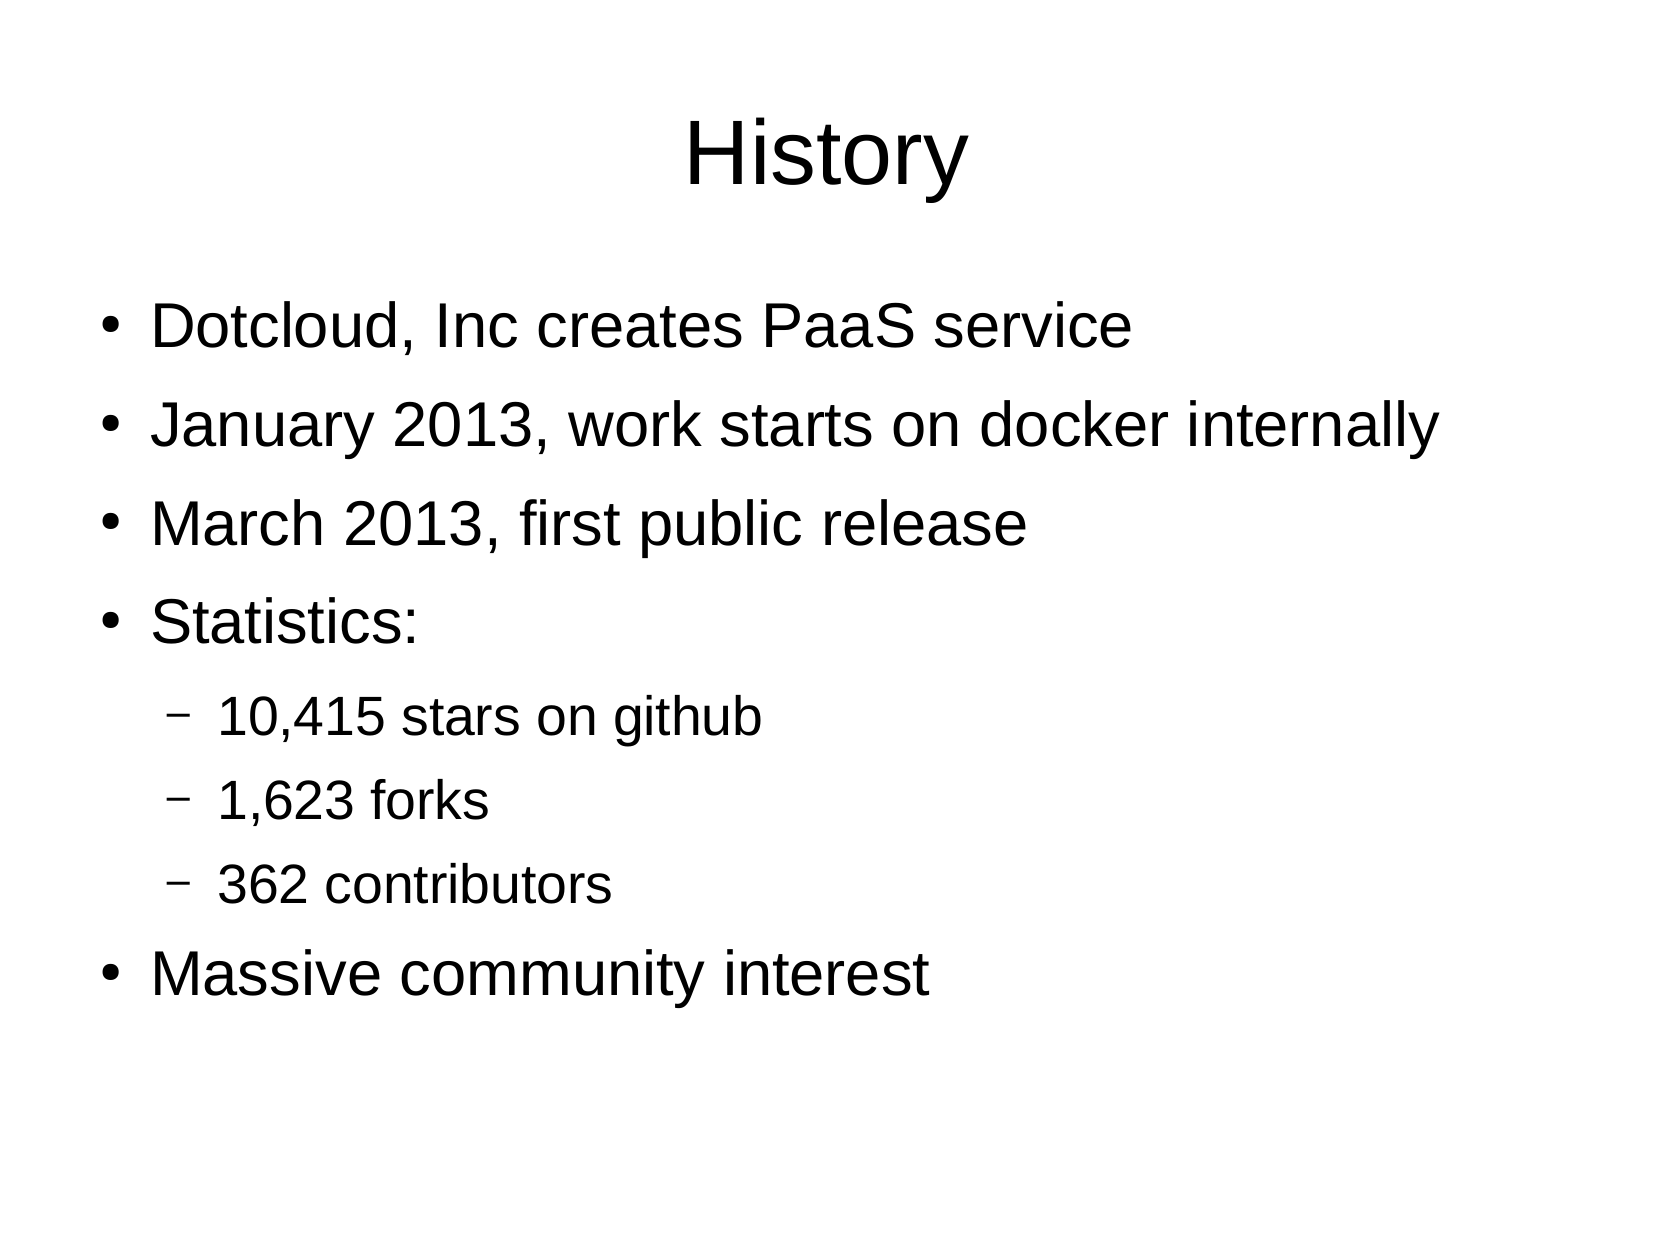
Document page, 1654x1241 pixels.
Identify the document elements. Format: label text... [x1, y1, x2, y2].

title History [82, 49, 1571, 257]
list Dotcloud, Inc creates PaaS service January 2013, work starts on docker internally March 2013, first public release Statistics: 10,415 stars on github 1,623 forks 362 contributors Massive community interest [82, 290, 1571, 1010]
